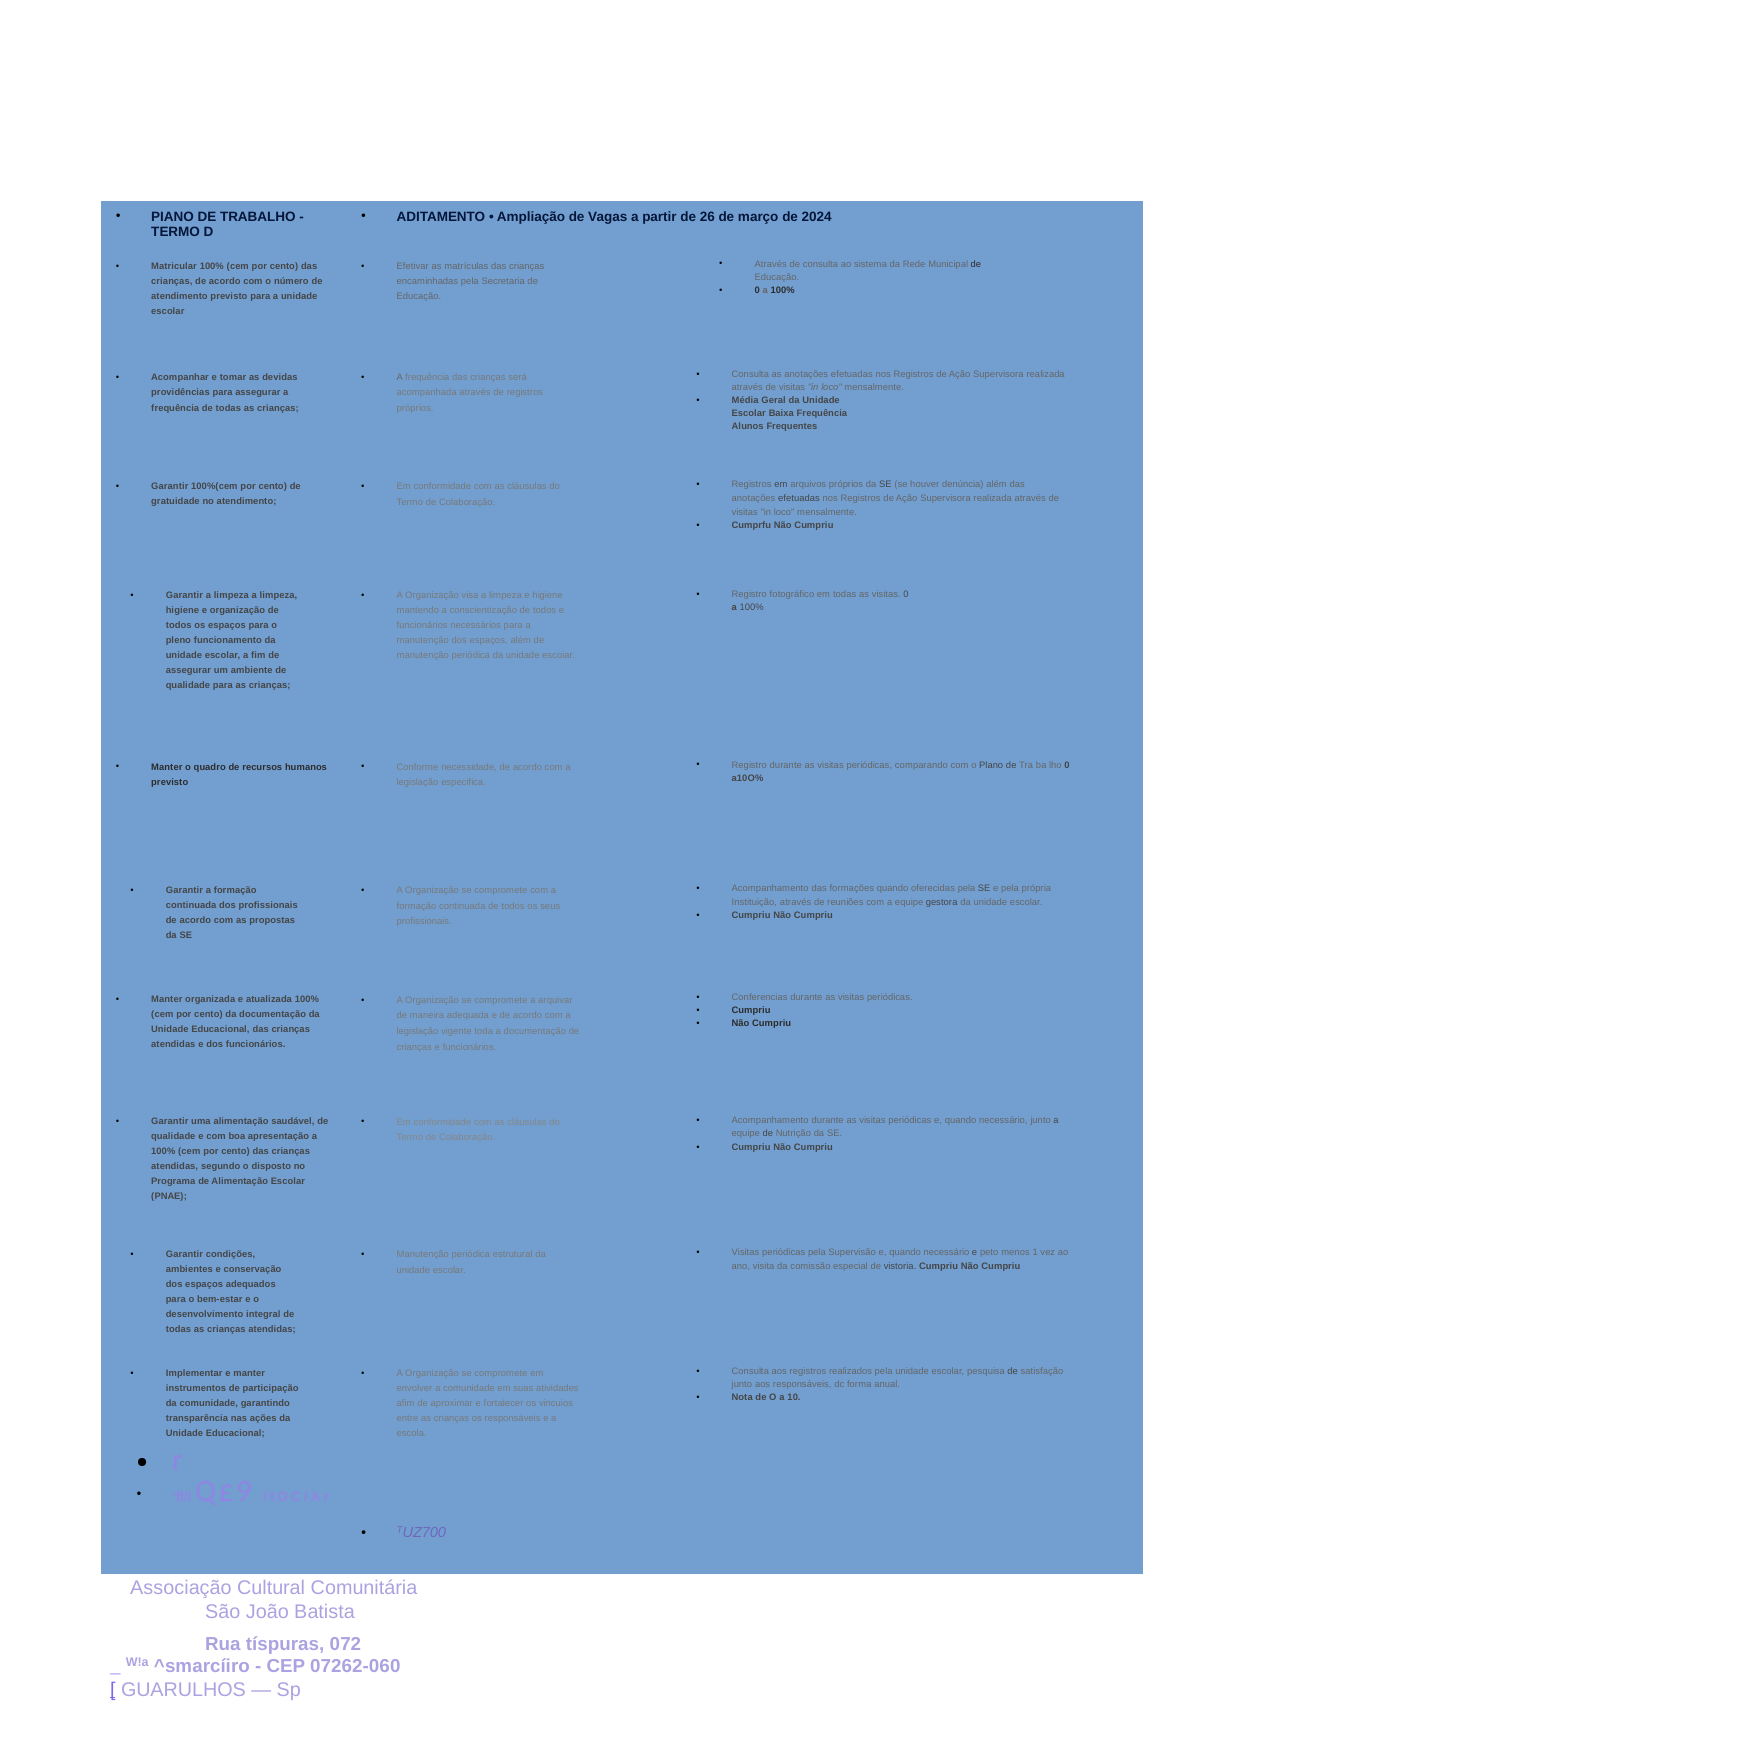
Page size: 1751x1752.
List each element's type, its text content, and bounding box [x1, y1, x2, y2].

table_cell A Organização se compromete a arquivar de maneira adequada e de acordo com a legislação vigente toda a documentação de crianças e funcionários. [346, 982, 681, 1104]
table_cell Garantir 100%(cem por cento) de gratuidade no atendimento; [101, 469, 346, 579]
table_cell Manter o quadro de recursos humanos previsto [101, 749, 346, 873]
table_cell A frequência das crianças será acompanhada através de registros próprios. [346, 359, 681, 469]
table_cell Registro durante as visitas periódicas, comparando com o Plano de Tra ba lho 0 a10O% [681, 749, 1143, 873]
table_cell Em conformidade com as cláusulas do Termo de Colaboração. [346, 469, 681, 579]
table_cell [101, 1517, 346, 1574]
table_cell Implementar e manter instrumentos de participação da comunidade, garantindo transparência nas ações da Unidade Educacional; r ’fl/l Q£9 /tOC/Ar [101, 1356, 346, 1517]
table_cell Efetivar as matrículas das crianças encaminhadas pela Secretaria de Educação. [346, 249, 681, 359]
table_cell Conforme necessidade, de acordo com a legislação especifica. [346, 749, 681, 873]
table_cell A Organização visa a limpeza e higiene mantendo a conscientização de todos e funcionários necessários para a manutenção dos espaços, além de manutenção periódica da unidade escoiar. [346, 579, 681, 749]
table_cell Em conformidade com as cláusulas do Termo de Colaboração. [346, 1104, 681, 1237]
table_cell Matricular 100% (cem por cento) das crianças, de acordo com o número de atendimento previsto para a unidade escolar [101, 249, 346, 359]
table_cell Manutenção periódica estrutural da unidade escolar. [346, 1237, 681, 1356]
table_cell Garantir condições, ambientes e conservação dos espaços adequados para o bem-estar e o desenvolvimento integral de todas as crianças atendidas; [101, 1237, 346, 1356]
table_header PIANO DE TRABALHO - TERMO D [101, 201, 346, 249]
table_cell Manter organizada e atualizada 100% (cem por cento) da documentação da Unidade Educacional, das crianças atendidas e dos funcionários. [101, 982, 346, 1104]
table_cell Garantir a formação continuada dos profissionais de acordo com as propostas da SE [101, 873, 346, 982]
table_cell Consulta as anotações efetuadas nos Registros de Ação Supervisora realizada através de visitas "in loco" mensalmente. Média Geral da Unidade Escolar Baixa Frequência Alunos Frequentes [681, 359, 1143, 469]
table_cell Garantir uma alimentação saudável, de qualidade e com boa apresentação a 100% (cem por cento) das crianças atendidas, segundo o disposto no Programa de Alimentação Escolar (PNAE); [101, 1104, 346, 1237]
table_cell Acompanhar e tomar as devidas providências para assegurar a frequência de todas as crianças; [101, 359, 346, 469]
table_cell Acompanhamento durante as visitas periódicas e, quando necessário, junto a equipe de Nutrição da SE. Cumpriu Não Cumpriu [681, 1104, 1143, 1237]
table_cell Acompanhamento das formações quando oferecidas pela SE e pela própria Instituição, através de reuniões com a equipe gestora da unidade escolar. Cumpriu Não Cumpriu [681, 873, 1143, 982]
table_header ADITAMENTO • Ampliação de Vagas a partir de 26 de março de 2024 [346, 201, 1143, 249]
table_cell Visitas periódicas pela Supervisão e, quando necessário e peto menos 1 vez ao ano, visita da comissão especial de vistoria. Cumpriu Não Cumpriu [681, 1237, 1143, 1356]
table_cell Através de consulta ao sistema da Rede Municipal de Educação. 0 a 100% [681, 249, 1143, 359]
table_cell Registros em arquivos próprios da SE (se houver denúncia) além das anotações efetuadas nos Registros de Ação Supervisora realizada através de visitas "in loco" mensalmente. Cumprfu Não Cumpriu [681, 469, 1143, 579]
table_cell A Organização se compromete em envolver a comunidade em suas atividades afim de aproximar e fortalecer os vincuios entre as crianças os responsáveis e a escola. [346, 1356, 681, 1517]
table_cell A Organização se compromete com a formação continuada de todos os seus profissionais. [346, 873, 681, 982]
table_cell Conferencias durante as visitas periódicas. Cumpriu Não Cumpriu [681, 982, 1143, 1104]
table_cell Garantir a limpeza a limpeza, higiene e organização de todos os espaços para o pleno funcionamento da unidade escolar, a fim de assegurar um ambiente de qualidade para as crianças; [101, 579, 346, 749]
table_cell TUZ700 [346, 1517, 1143, 1574]
text_box Associação Cultural Comunitária São João Batista Rua tíspuras, 072 _ W!a ^smarcíiro - CEP 07262-060 [ guarulhos — Sp [110, 1575, 438, 1727]
table_cell Consulta aos registros realizados pela unidade escolar, pesquisa de satisfação junto aos responsáveis, dc forma anual. Nota de O a 10. [681, 1356, 1143, 1517]
table_cell Registro fotográfico em todas as visitas. 0 a 100% [681, 579, 1143, 749]
